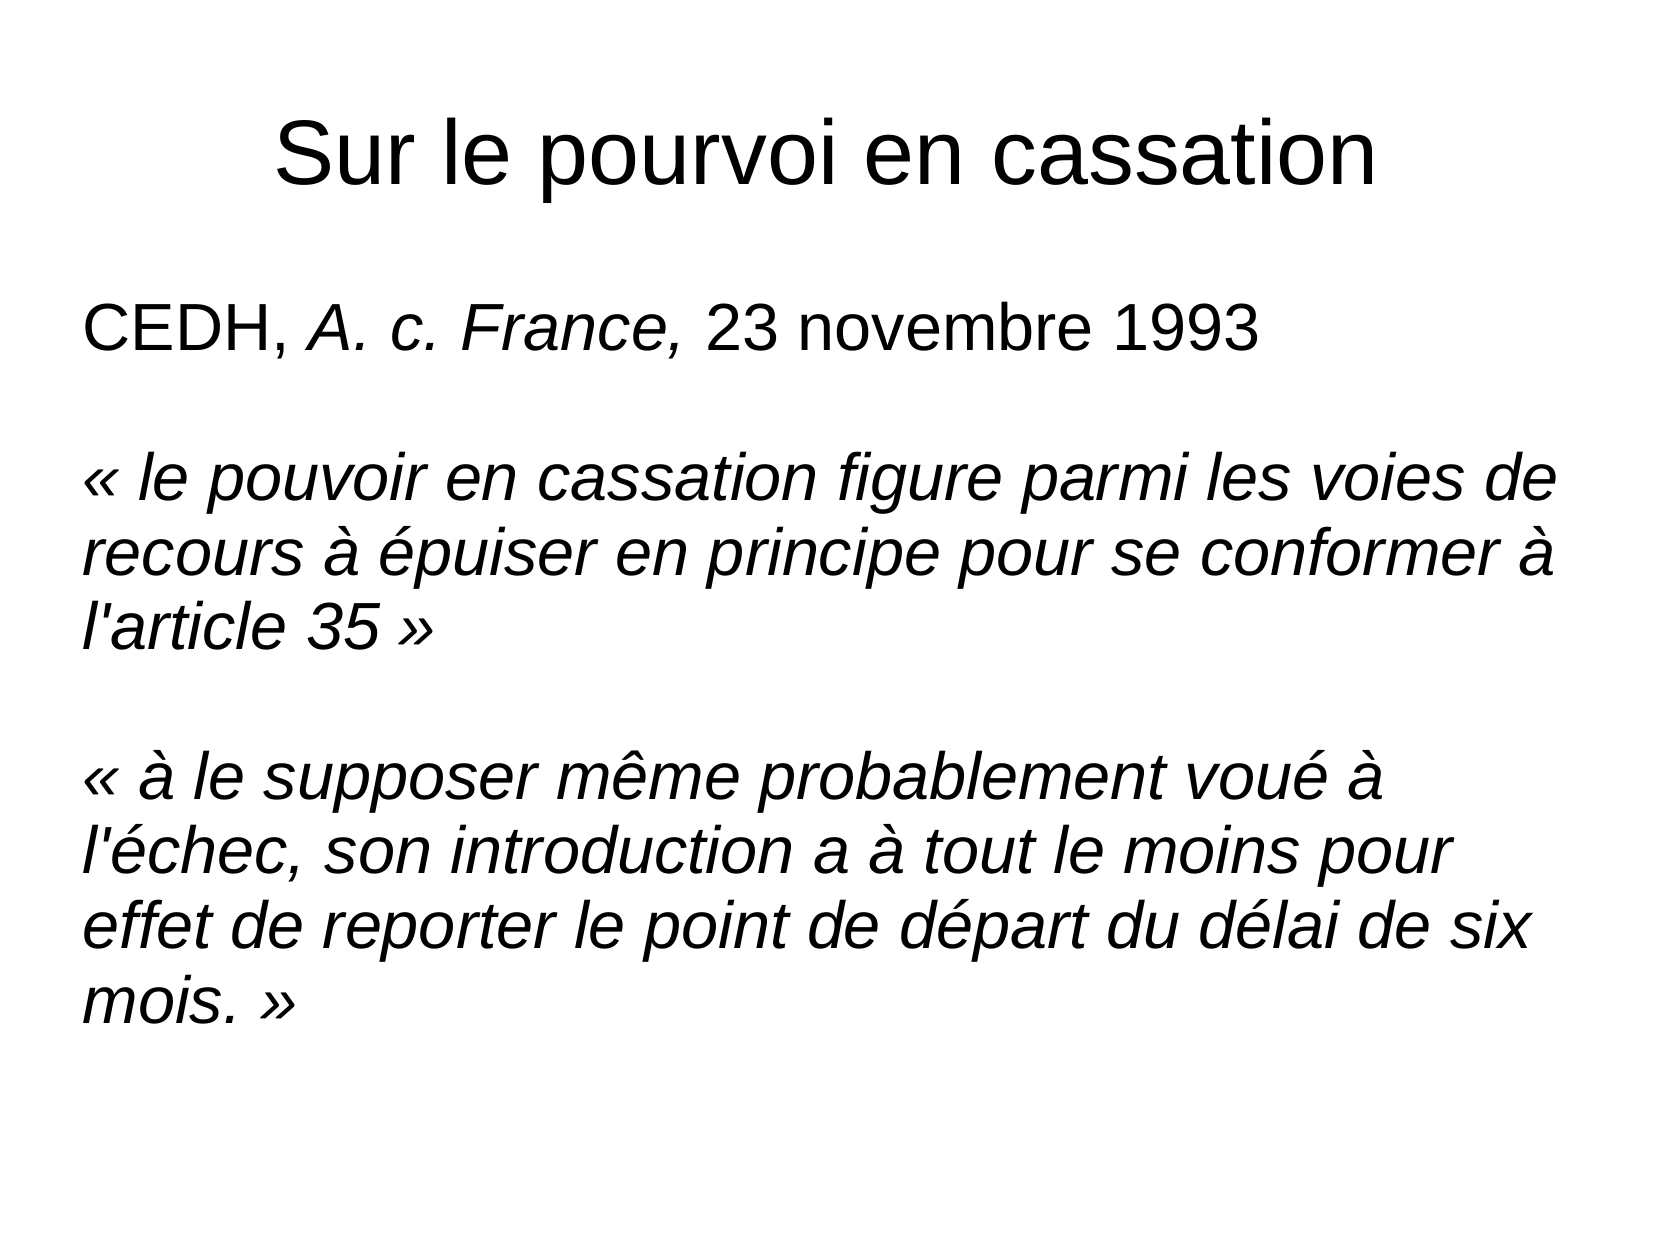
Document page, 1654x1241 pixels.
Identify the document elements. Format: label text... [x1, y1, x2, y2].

list CEDH, A. c. France, 23 novembre 1993 « le pouvoir en cassation figure parmi les voies de recours à épuiser en principe pour se conformer à l'article 35 » « à le supposer même probablement voué à l'échec, son introduction a à tout le moins pour effet de reporter le point de départ du délai de six mois. » [82, 290, 1571, 1010]
title Sur le pourvoi en cassation [82, 49, 1571, 257]
